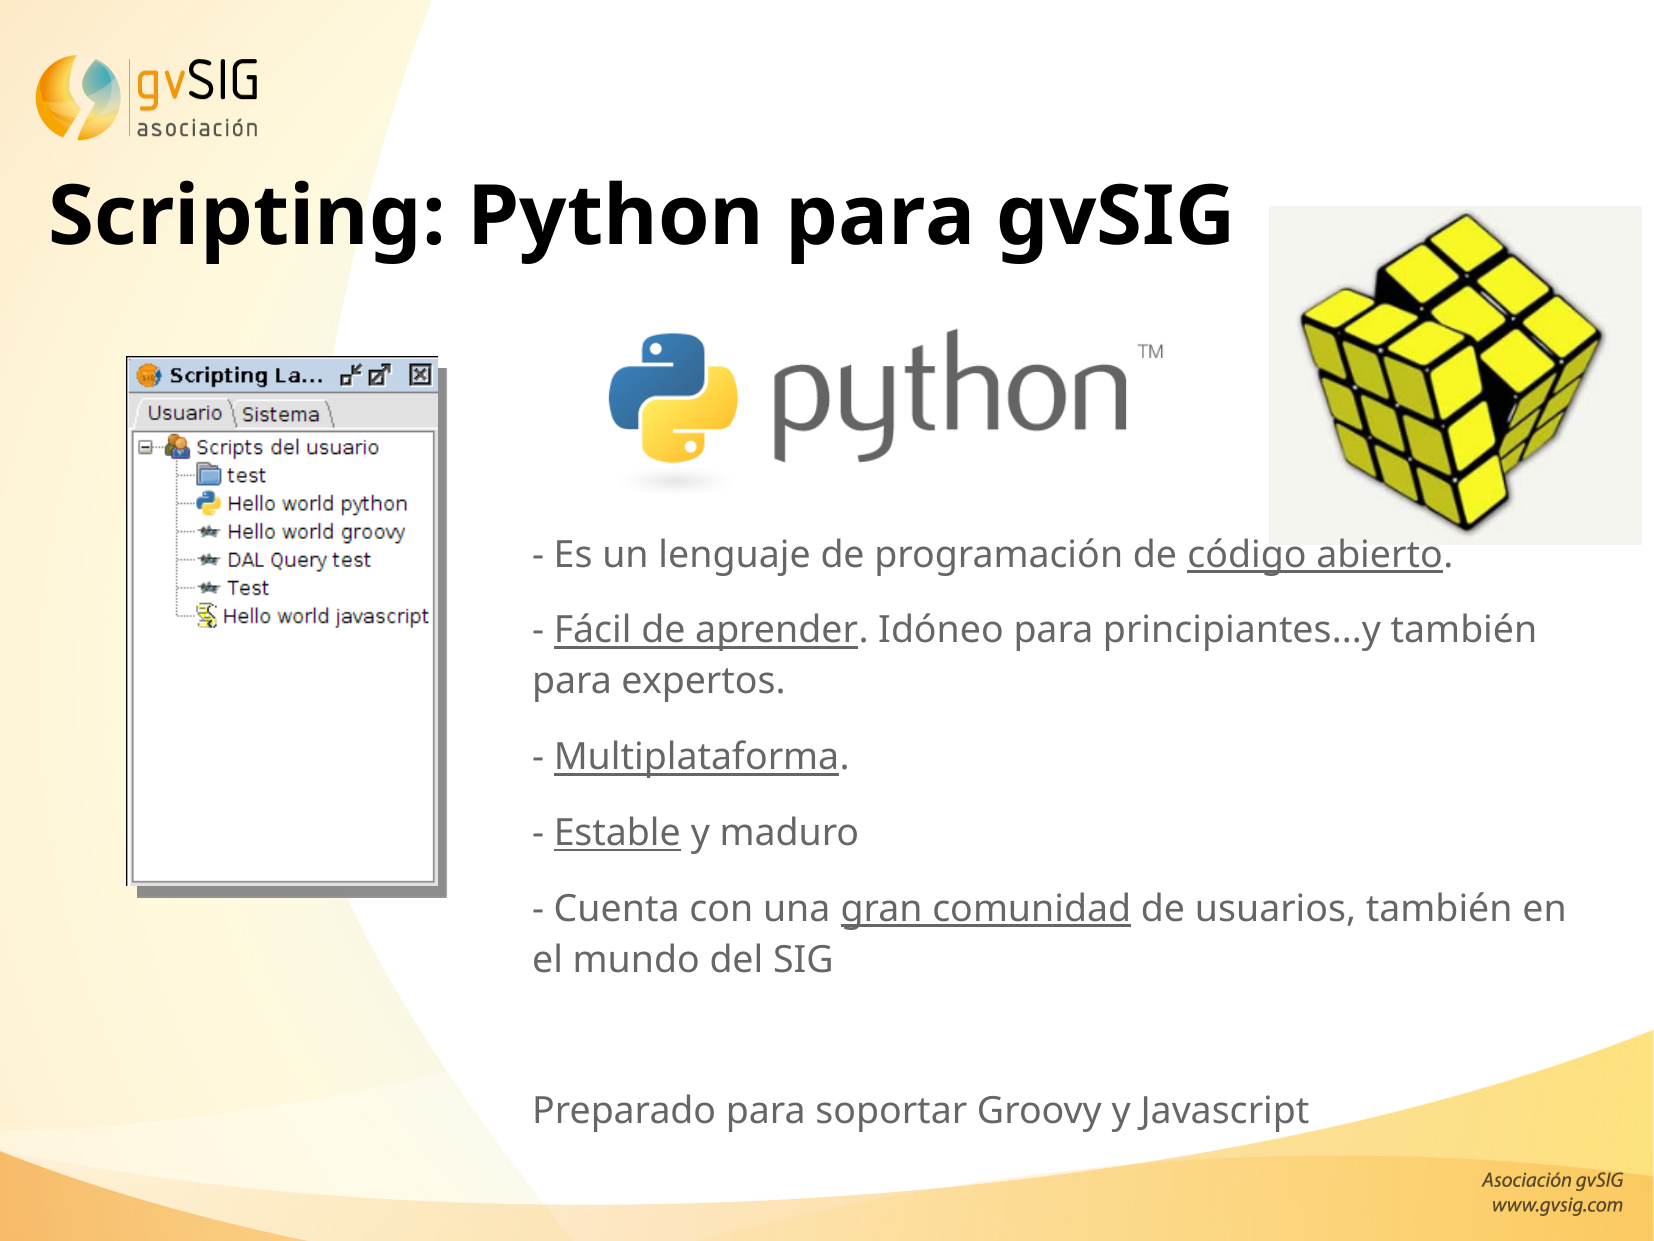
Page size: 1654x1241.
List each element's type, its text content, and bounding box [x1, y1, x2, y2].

title Scripting: Python para gvSIG [48, 147, 1536, 276]
text_box - Es un lenguaje de programación de código abierto. - Fácil de aprender. Idóneo para principiantes...y también para expertos. - Multiplataforma. - Estable y maduro - Cuenta con una gran comunidad de usuarios, también en el mundo del SIG Preparado para soportar Groovy y Javascript [517, 519, 1607, 1184]
picture [0, 0, 1654, 1241]
